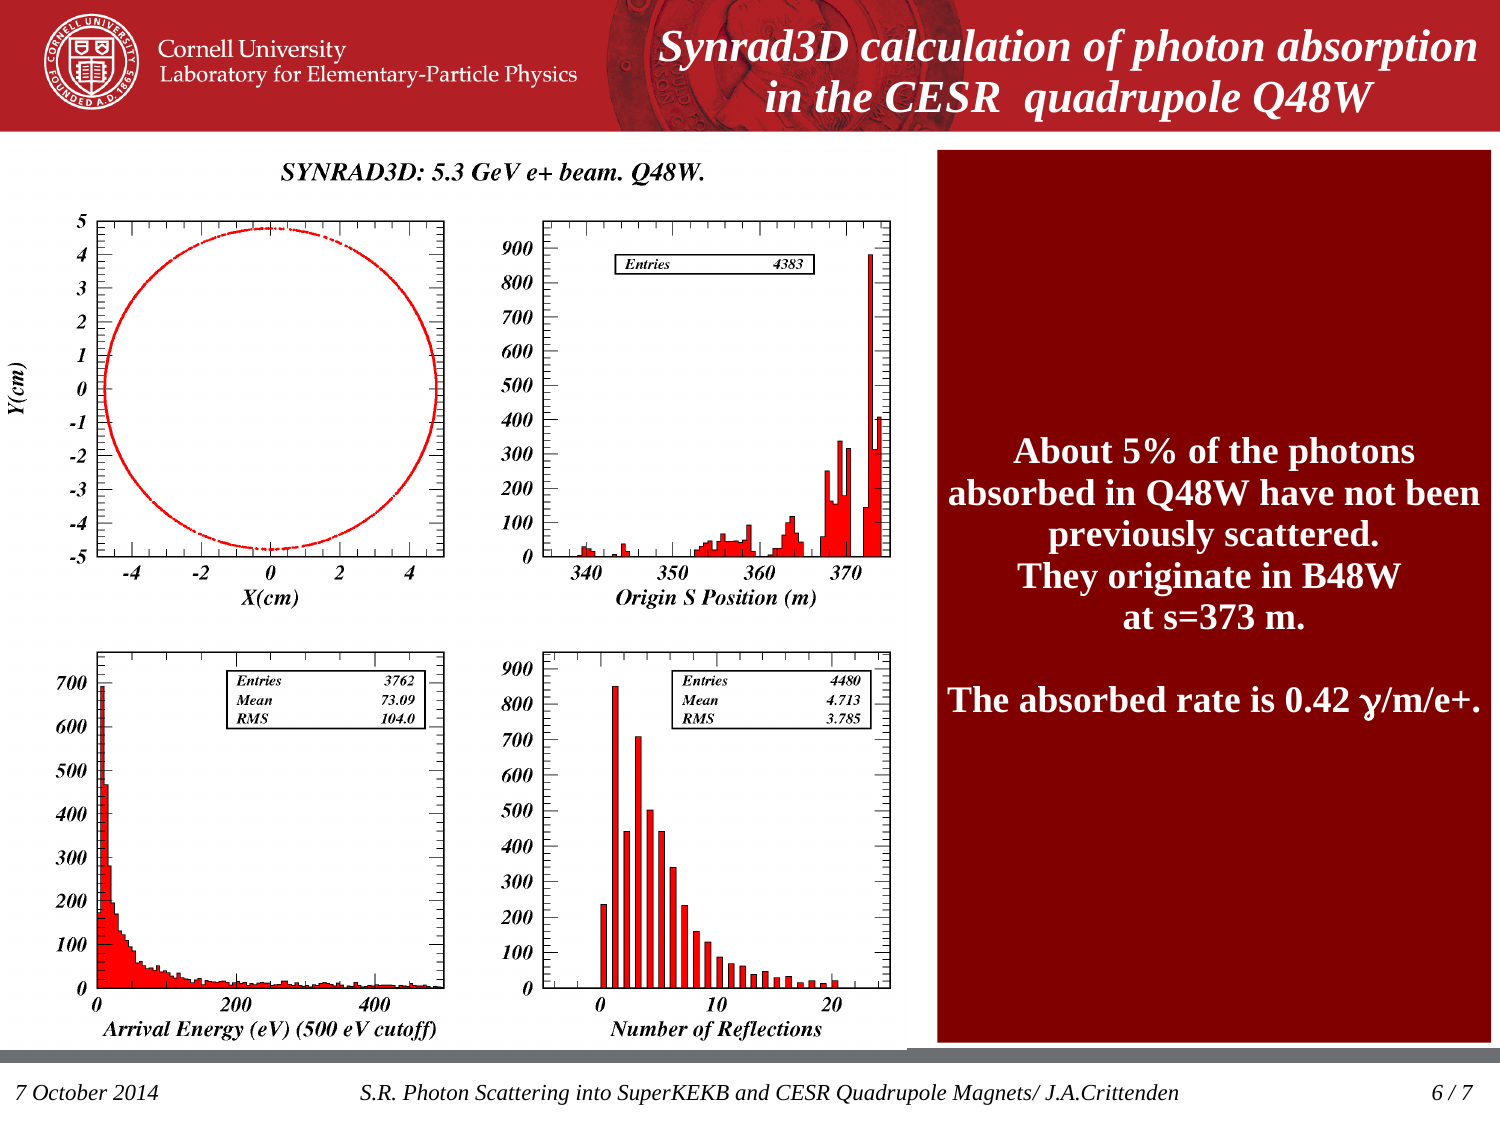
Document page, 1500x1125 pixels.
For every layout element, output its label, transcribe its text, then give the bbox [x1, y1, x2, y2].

title Synrad3D calculation of photon absorption in the CESR quadrupole Q48W [637, 7, 1500, 136]
text_box About 5% of the photons absorbed in Q48W have not been previously scattered. They originate in B48W at s=373 m. The absorbed rate is 0.42 g/m/e+. [937, 149, 1492, 1043]
picture [0, 149, 907, 1051]
picture [0, 0, 1500, 132]
